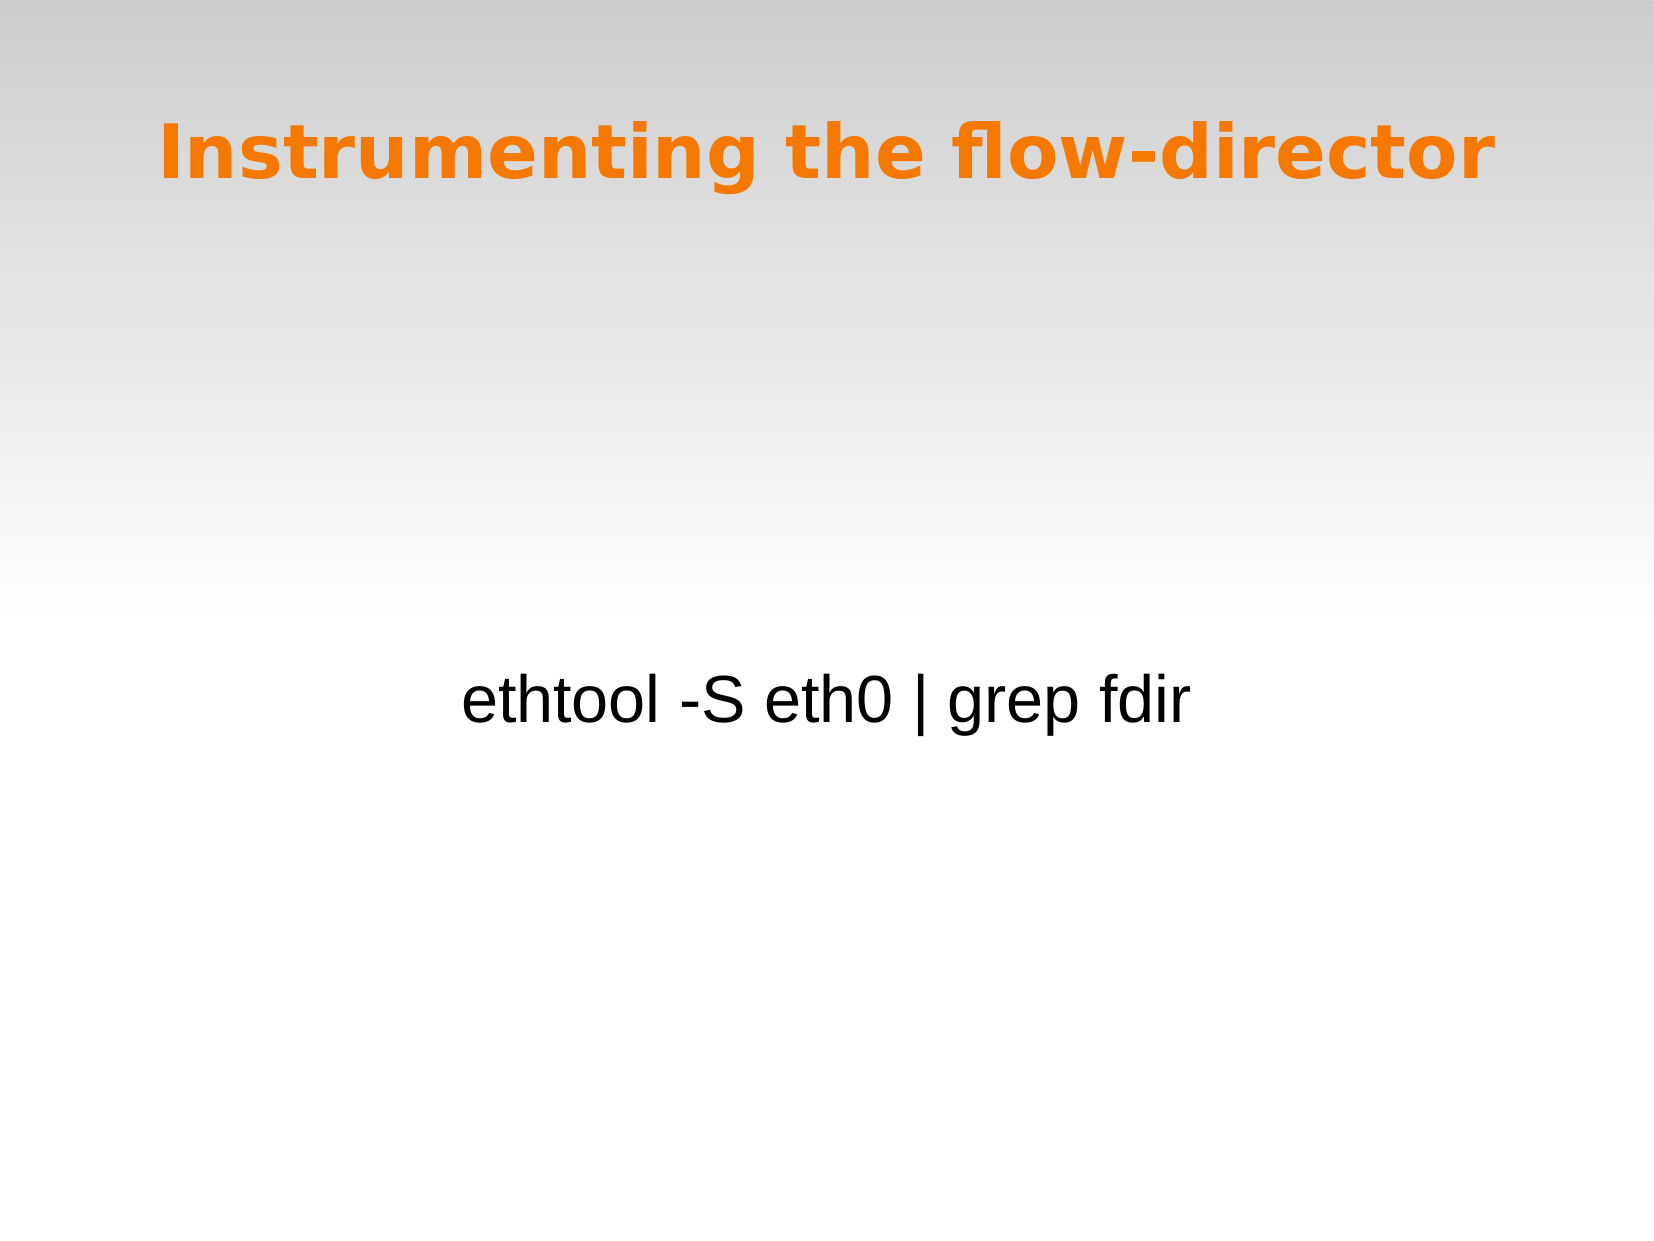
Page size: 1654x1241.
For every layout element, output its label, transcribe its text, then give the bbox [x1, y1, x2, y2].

subtitle ethtool -S eth0 | grep fdir [82, 297, 1571, 1102]
title Instrumenting the flow-director [82, 49, 1571, 257]
